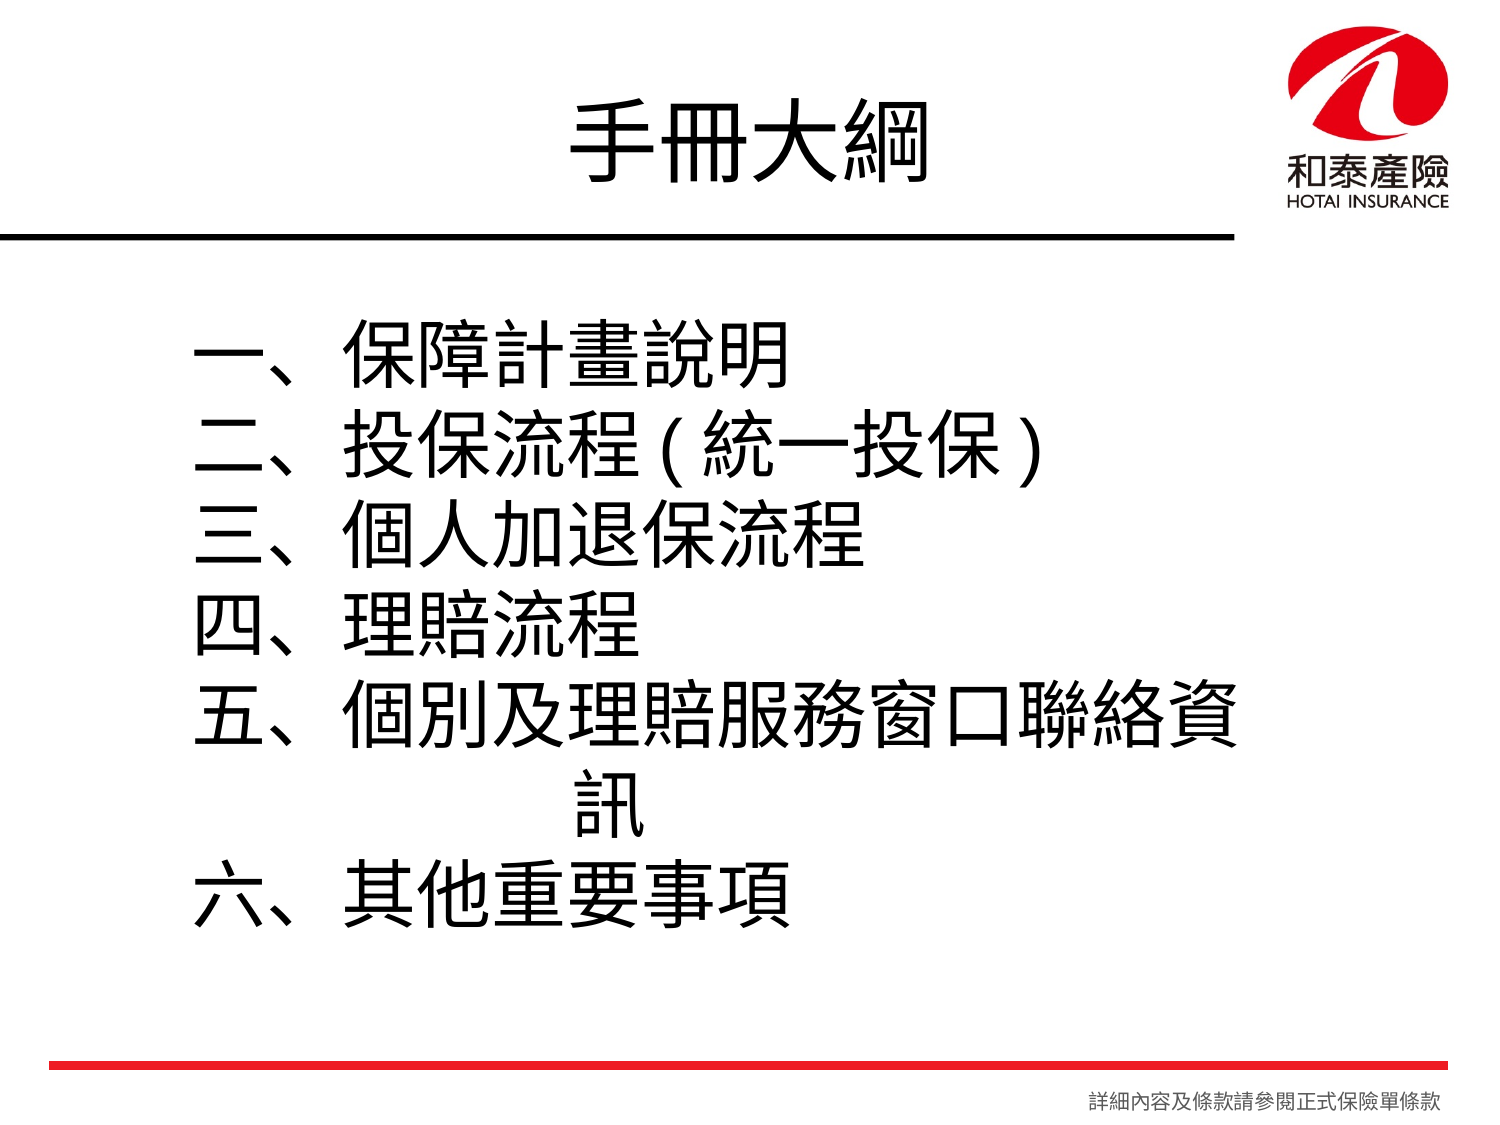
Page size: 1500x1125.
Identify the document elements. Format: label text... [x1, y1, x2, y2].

picture [49, 1061, 1448, 1070]
text_box 一、保障計畫說明 二、投保流程(統一投保) 三、個人加退保流程 四、理賠流程 五、個別及理賠服務窗口聯絡資 訊 六、其他重要事項 [176, 300, 1324, 946]
text_box 詳細內容及條款請參閱正式保險單條款 [501, 1081, 1456, 1122]
picture [1256, 5, 1478, 227]
title 手冊大綱 [75, 45, 1425, 233]
